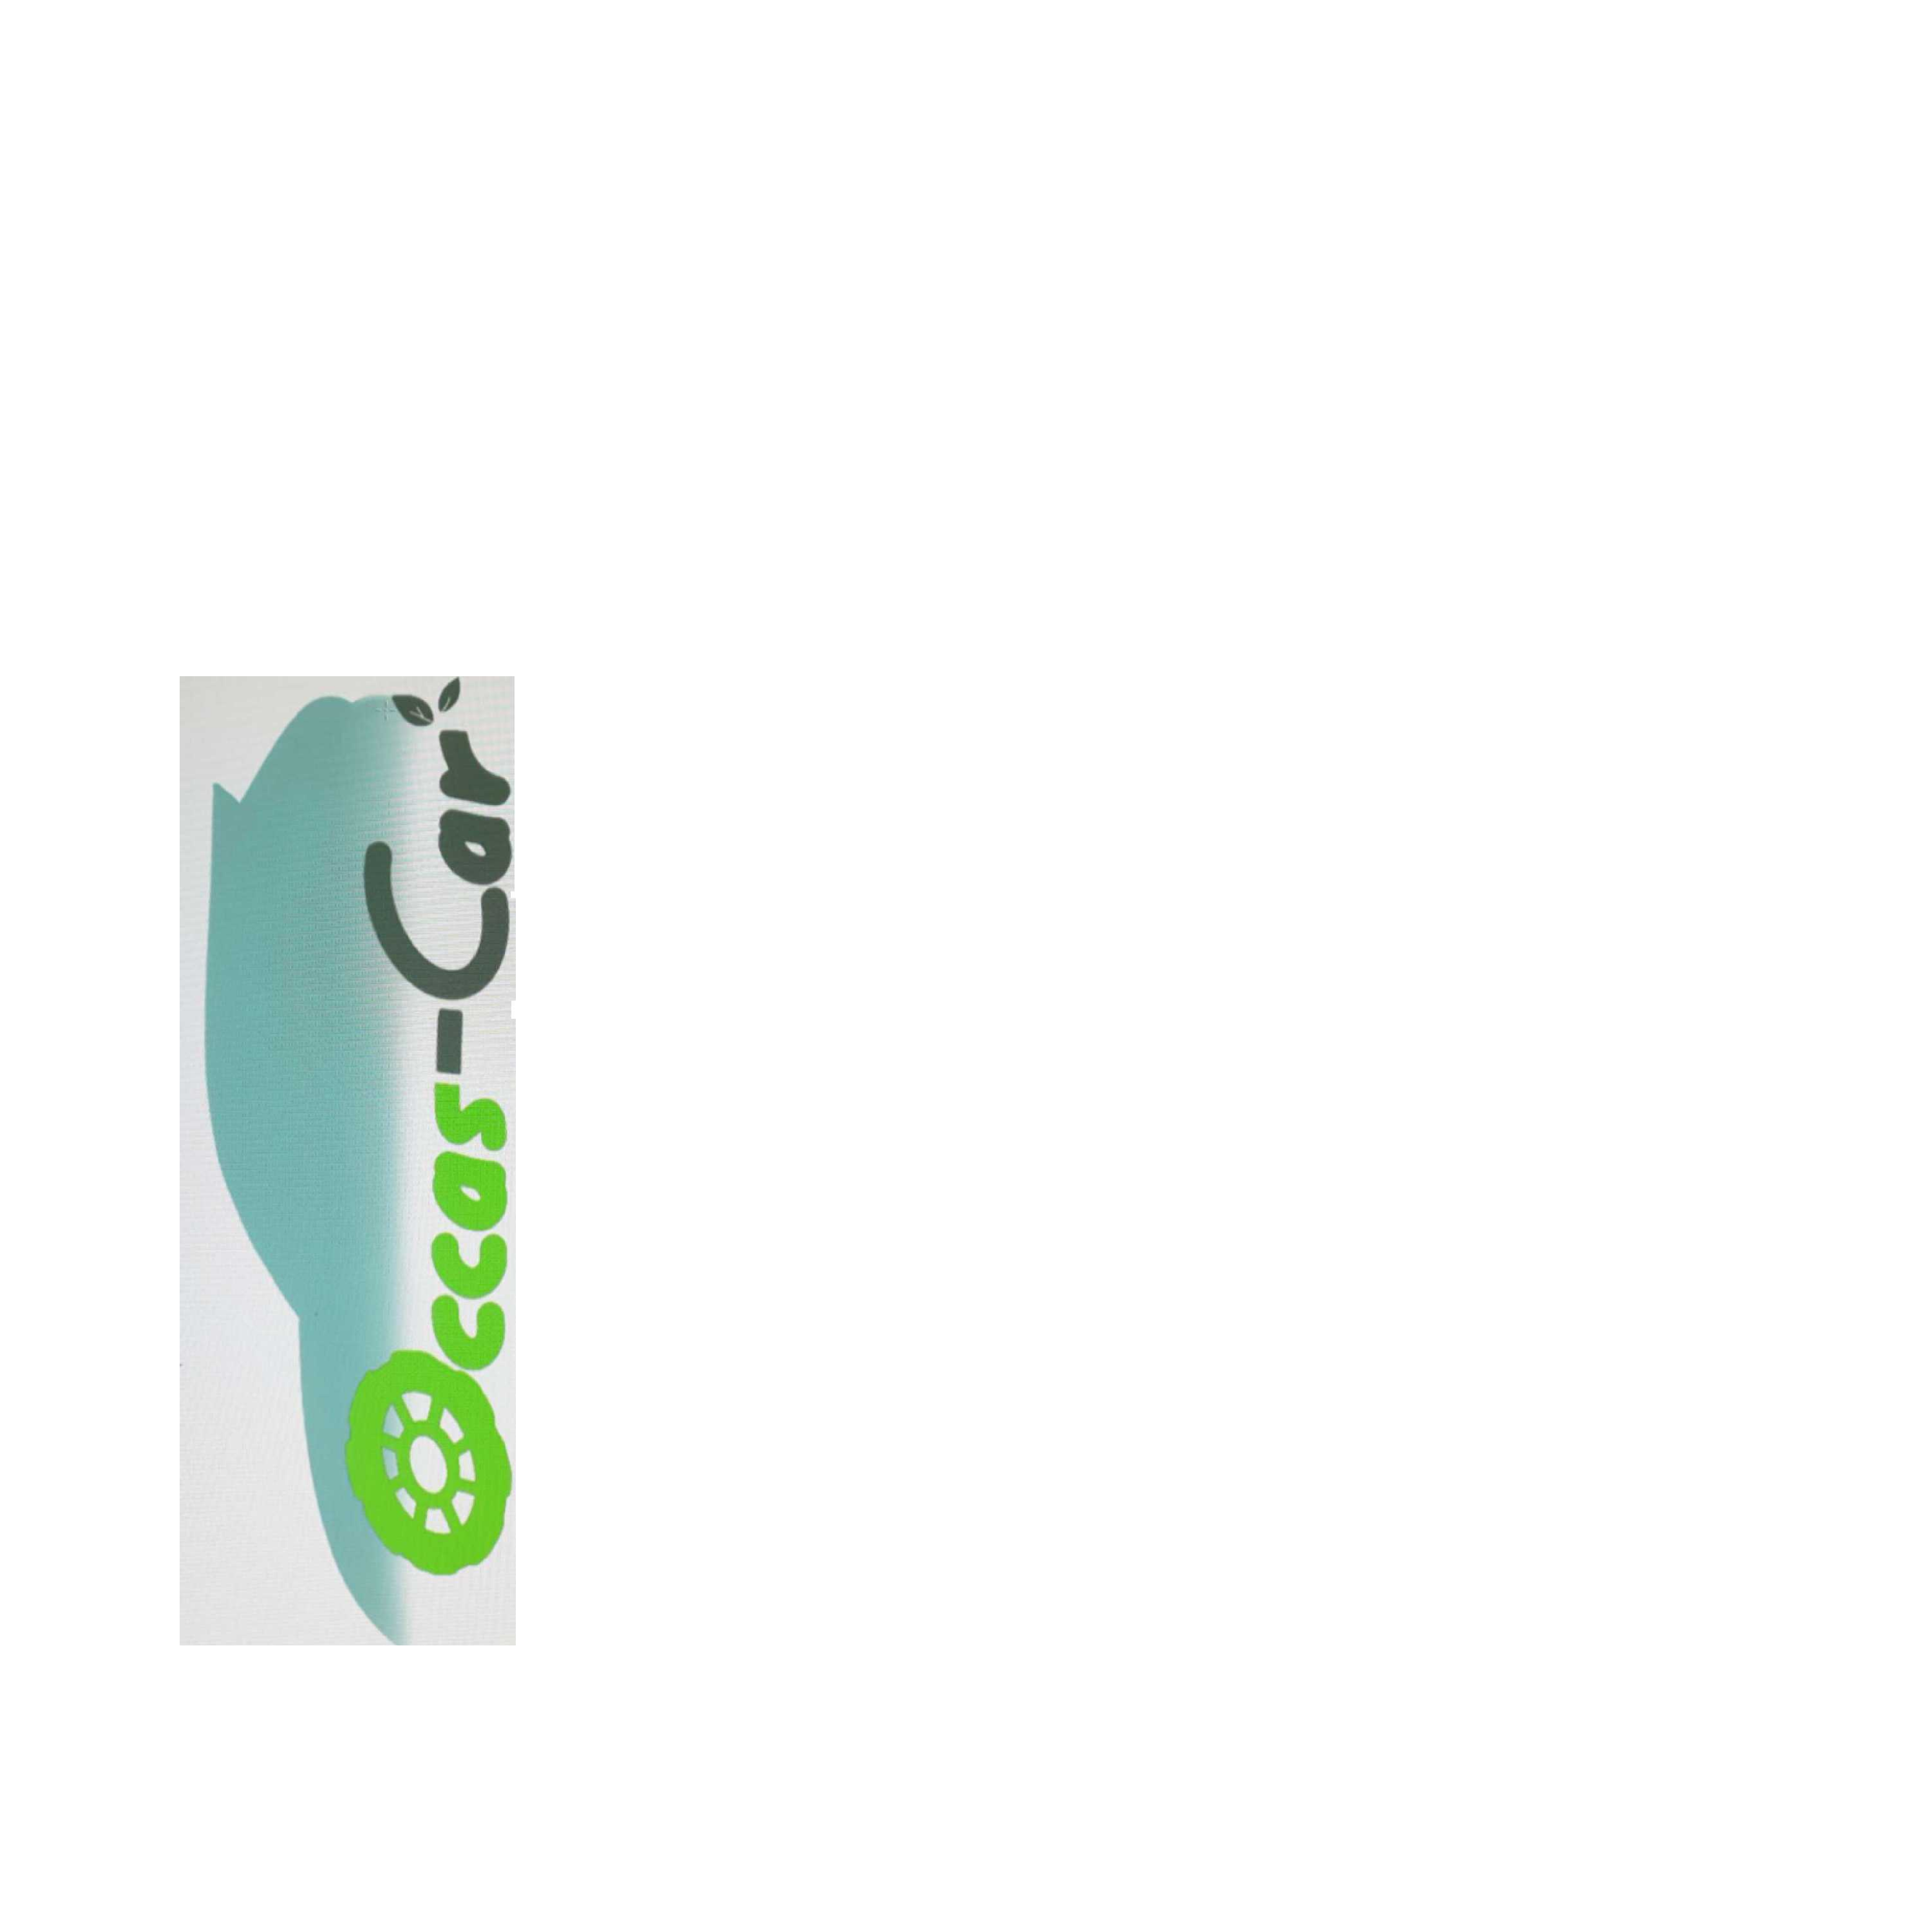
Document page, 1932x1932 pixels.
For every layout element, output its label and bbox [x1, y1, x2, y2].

picture [180, 676, 516, 1645]
